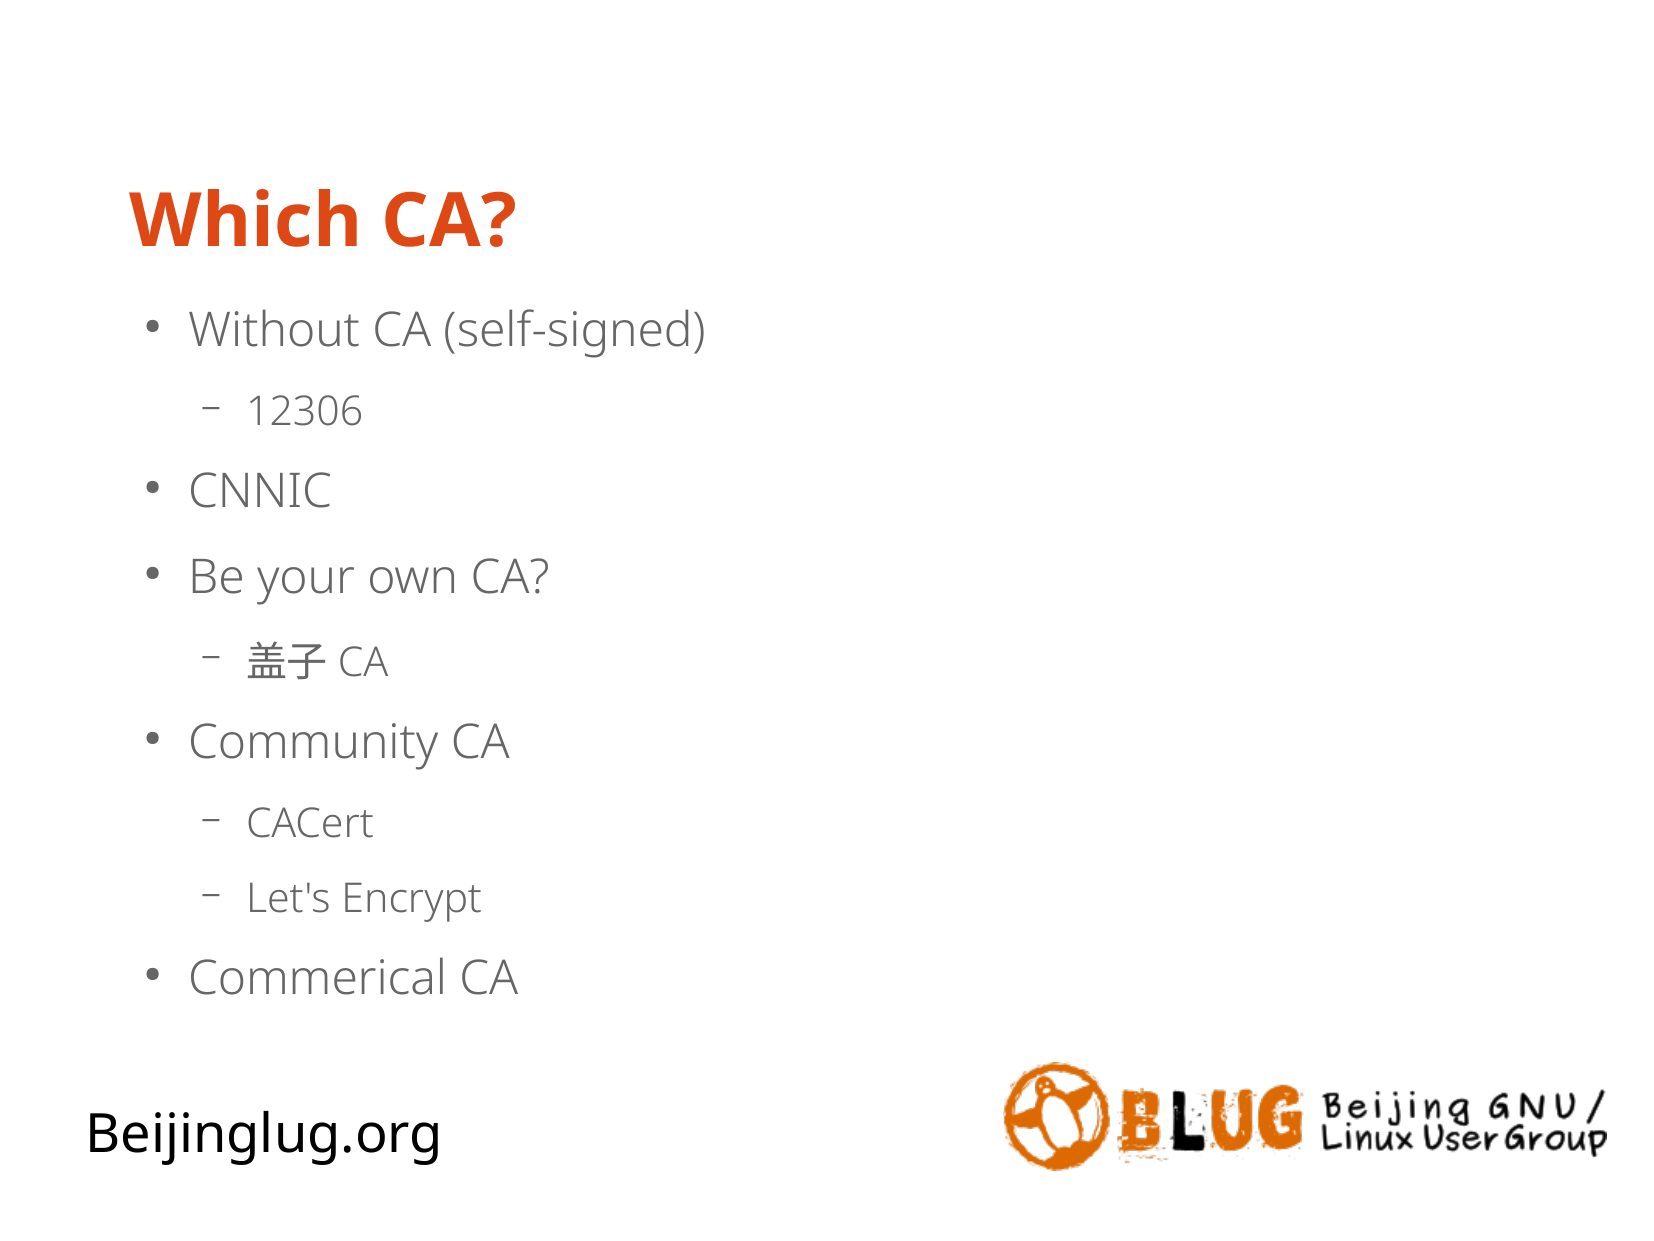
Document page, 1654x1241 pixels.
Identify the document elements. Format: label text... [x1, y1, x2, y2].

list Without CA (self-signed) 12306 CNNIC Be your own CA? 盖子CA Community CA CACert Let's Encrypt Commerical CA [129, 295, 1518, 1010]
title Which CA? [129, 153, 1518, 281]
picture [1003, 1062, 1607, 1171]
